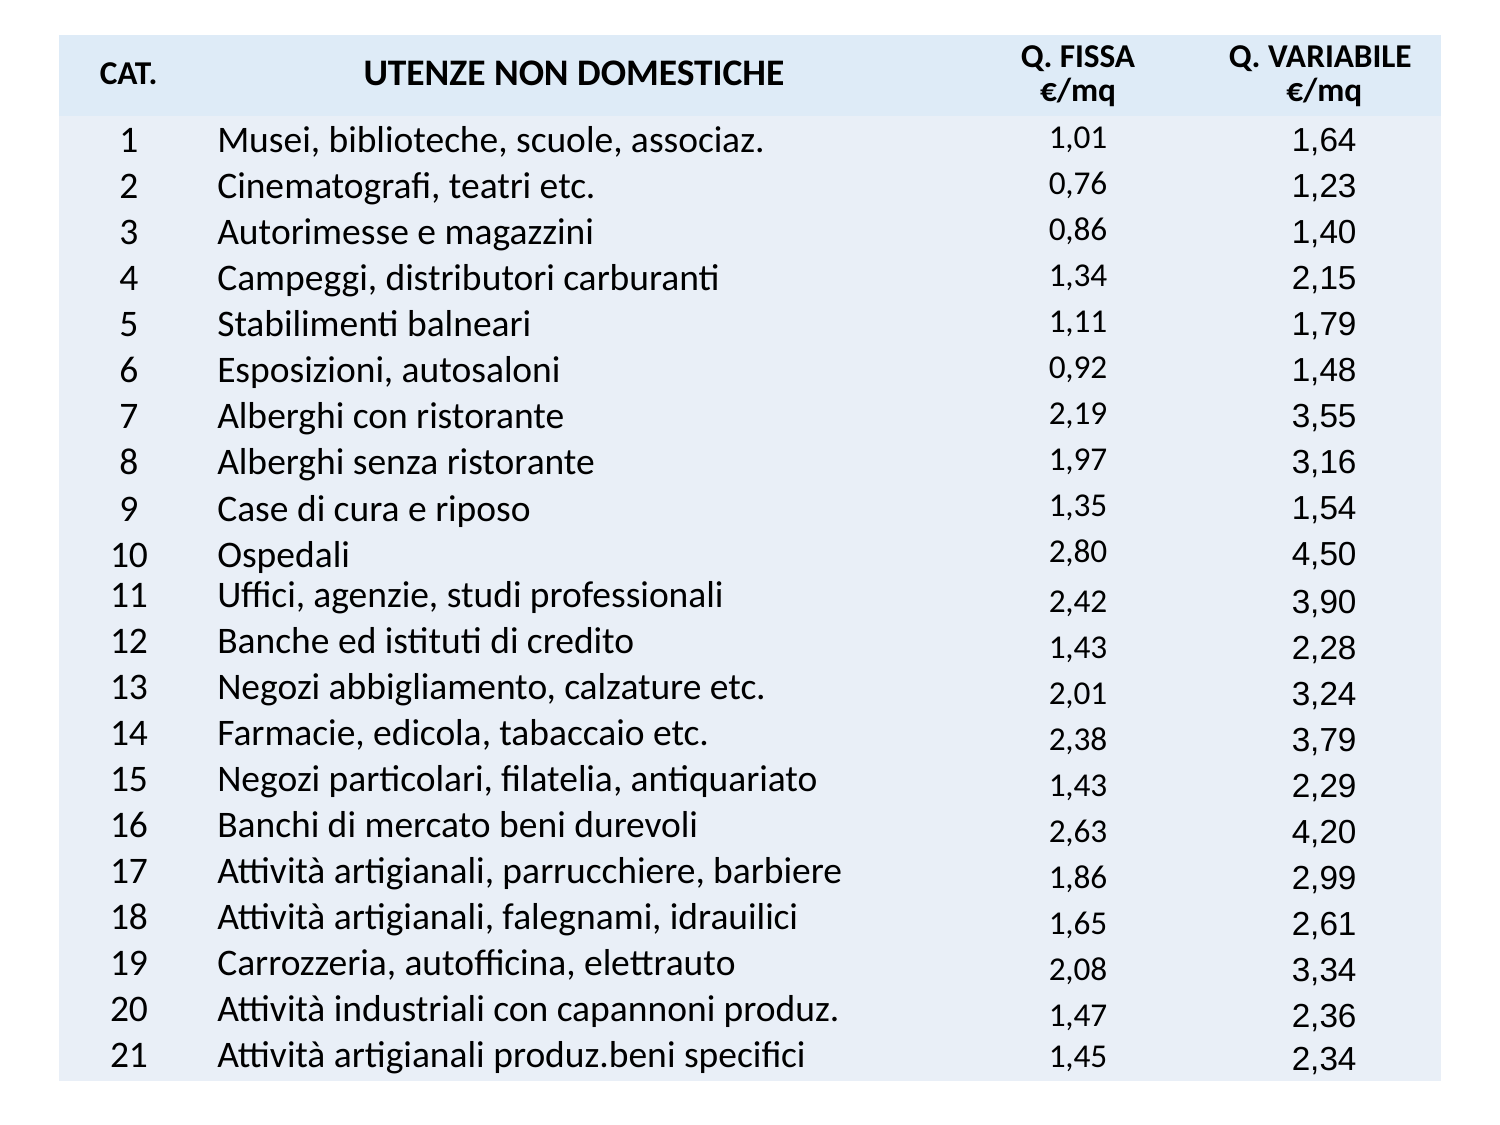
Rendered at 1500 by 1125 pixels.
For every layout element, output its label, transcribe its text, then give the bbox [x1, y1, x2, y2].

table_cell 0,92 [949, 346, 1207, 392]
table_cell 1,01 [949, 116, 1207, 162]
table_cell 0,76 [949, 162, 1207, 208]
table_cell Alberghi con ristorante [199, 392, 949, 438]
table_cell 1 [59, 116, 199, 162]
table_cell 3 [59, 208, 199, 254]
table_cell 1,65 [949, 897, 1207, 943]
table_header Q. VARIABILE €/mq [1207, 35, 1441, 116]
table_cell 2,08 [949, 943, 1207, 989]
table_cell Negozi abbigliamento, calzature etc. [199, 666, 949, 712]
table_cell 1,23 [1207, 162, 1441, 208]
table_cell Musei, biblioteche, scuole, associaz. [199, 116, 949, 162]
table_cell 3,55 [1207, 392, 1441, 438]
table_cell 1,35 [949, 485, 1207, 531]
table_cell 6 [59, 346, 199, 392]
table_cell 4 [59, 254, 199, 300]
table_cell 21 [59, 1035, 199, 1081]
table_cell 5 [59, 300, 199, 346]
table_cell 3,79 [1207, 712, 1441, 758]
table_cell 4,50 [1207, 531, 1441, 574]
table_cell 2,80 [949, 531, 1207, 574]
table_header 11 [59, 574, 199, 620]
table_cell Attività artigianali produz.beni specifici [199, 1035, 949, 1081]
table_cell 19 [59, 943, 199, 989]
table_cell 2,28 [1207, 620, 1441, 666]
table_cell Ospedali [199, 531, 949, 574]
table_header Uffici, agenzie, studi professionali [199, 574, 949, 620]
table_cell 2,34 [1207, 1035, 1441, 1081]
table_cell 14 [59, 712, 199, 758]
table_cell Farmacie, edicola, tabaccaio etc. [199, 712, 949, 758]
table_cell 15 [59, 758, 199, 805]
table_cell 1,64 [1207, 116, 1441, 162]
table_header CAT. [59, 35, 199, 116]
table_cell 12 [59, 620, 199, 666]
table_cell 2,36 [1207, 989, 1441, 1035]
table_cell 2,99 [1207, 851, 1441, 897]
table_cell 3,16 [1207, 438, 1441, 485]
table_cell 17 [59, 851, 199, 897]
table_cell Campeggi, distributori carburanti [199, 254, 949, 300]
table_header 3,90 [1207, 574, 1441, 620]
table_header UTENZE NON DOMESTICHE [199, 35, 949, 116]
table_cell 10 [59, 531, 199, 574]
table_cell 18 [59, 897, 199, 943]
table_cell 2,63 [949, 805, 1207, 851]
table_cell 0,86 [949, 208, 1207, 254]
table_cell 13 [59, 666, 199, 712]
table_cell 8 [59, 438, 199, 485]
table_cell 4,20 [1207, 805, 1441, 851]
table_cell Case di cura e riposo [199, 485, 949, 531]
table_cell Attività artigianali, parrucchiere, barbiere [199, 851, 949, 897]
table_cell 1,48 [1207, 346, 1441, 392]
table_cell Autorimesse e magazzini [199, 208, 949, 254]
table_cell 1,11 [949, 300, 1207, 346]
table_cell 16 [59, 805, 199, 851]
table_cell 3,24 [1207, 666, 1441, 712]
table_cell 1,86 [949, 851, 1207, 897]
table_cell 1,79 [1207, 300, 1441, 346]
table_cell 2,19 [949, 392, 1207, 438]
table_cell 1,43 [949, 620, 1207, 666]
table_cell 3,34 [1207, 943, 1441, 989]
table_cell Carrozzeria, autofficina, elettrauto [199, 943, 949, 989]
table_cell Banchi di mercato beni durevoli [199, 805, 949, 851]
table_cell 2,61 [1207, 897, 1441, 943]
table_cell 1,97 [949, 438, 1207, 485]
table_cell Attività artigianali, falegnami, idrauilici [199, 897, 949, 943]
table_cell 2,38 [949, 712, 1207, 758]
table_cell 2 [59, 162, 199, 208]
table_cell Esposizioni, autosaloni [199, 346, 949, 392]
table_cell 2,15 [1207, 254, 1441, 300]
table_cell 2,29 [1207, 758, 1441, 805]
table_cell Banche ed istituti di credito [199, 620, 949, 666]
table_cell 1,47 [949, 989, 1207, 1035]
table_cell 7 [59, 392, 199, 438]
table_cell Stabilimenti balneari [199, 300, 949, 346]
table_cell 9 [59, 485, 199, 531]
table_cell Alberghi senza ristorante [199, 438, 949, 485]
table_cell 20 [59, 989, 199, 1035]
table_cell 1,45 [949, 1035, 1207, 1081]
table_cell Negozi particolari, filatelia, antiquariato [199, 758, 949, 805]
table_header Q. FISSA €/mq [949, 35, 1207, 116]
table_header 2,42 [949, 574, 1207, 620]
table_cell 1,43 [949, 758, 1207, 805]
table_cell Attività industriali con capannoni produz. [199, 989, 949, 1035]
table_cell 1,40 [1207, 208, 1441, 254]
table_cell 1,34 [949, 254, 1207, 300]
table_cell Cinematografi, teatri etc. [199, 162, 949, 208]
table_cell 1,54 [1207, 485, 1441, 531]
table_cell 2,01 [949, 666, 1207, 712]
